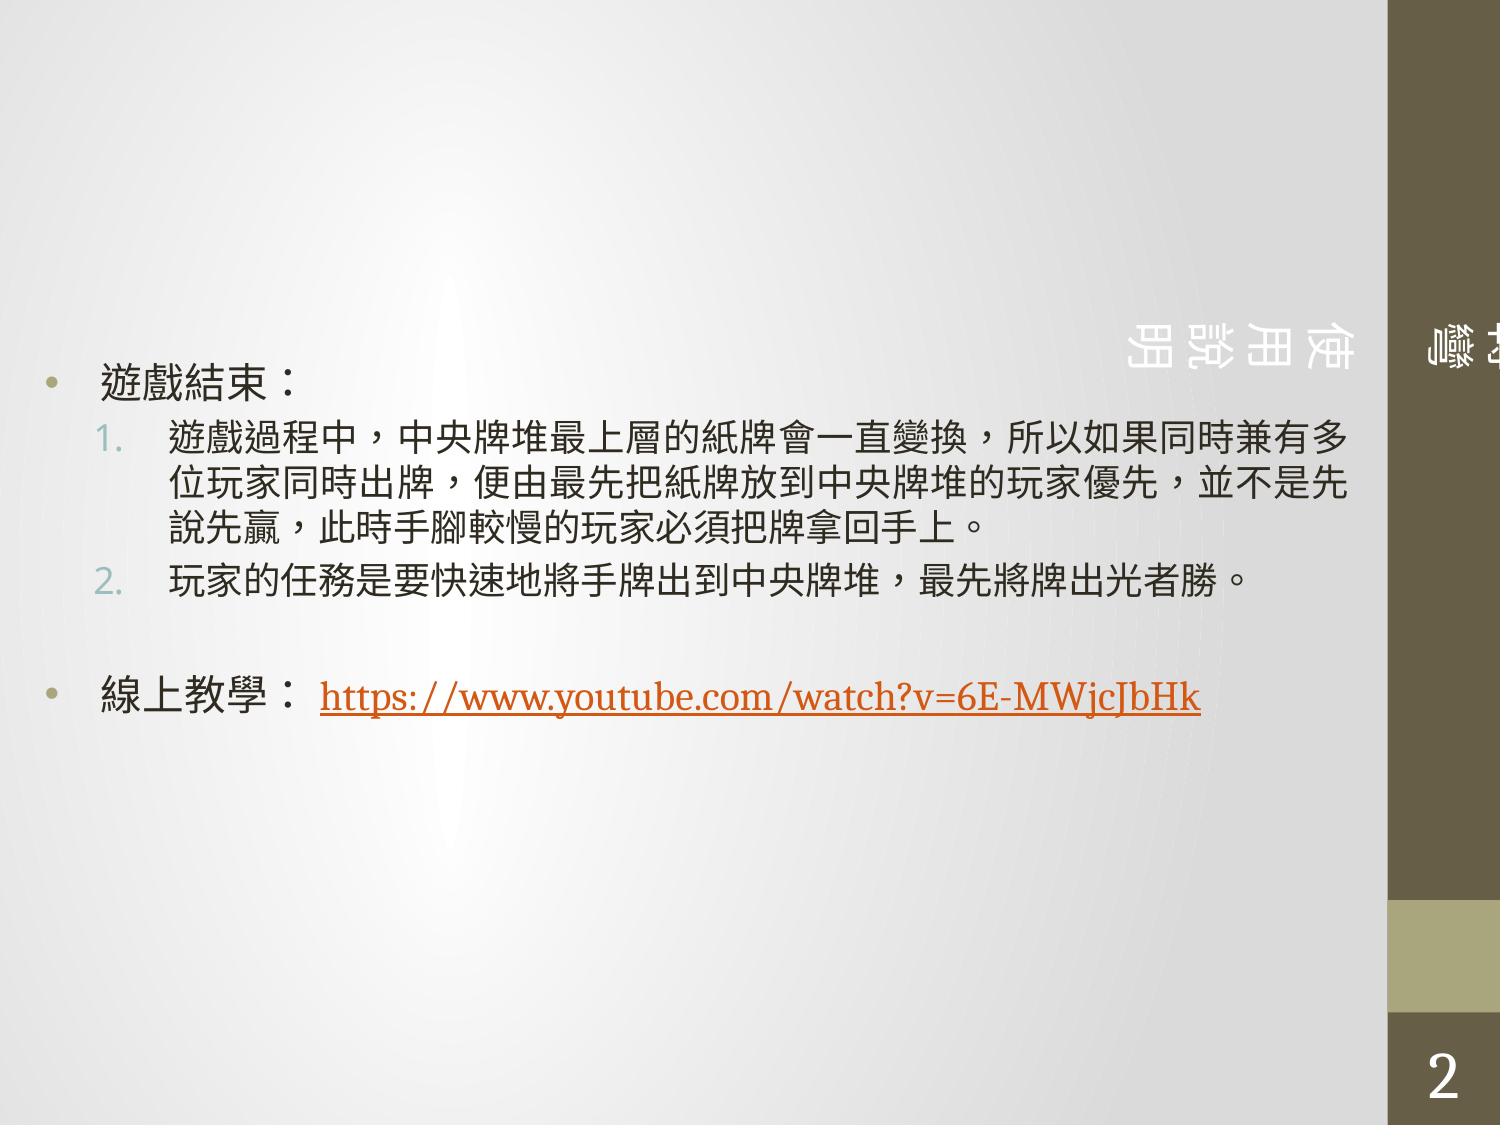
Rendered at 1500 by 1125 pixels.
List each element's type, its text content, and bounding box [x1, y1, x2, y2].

text_box 2 [1387, 1023, 1500, 1119]
text_box 數字急轉彎 使用說明 [1392, 0, 1484, 705]
list 遊戲結束： 遊戲過程中，中央牌堆最上層的紙牌會一直變換，所以如果同時兼有多位玩家同時出牌，便由最先把紙牌放到中央牌堆的玩家優先，並不是先說先贏，此時手腳較慢的玩家必須把牌拿回手上。 玩家的任務是要快速地將手牌出到中央牌堆，最先將牌出光者勝。 線上教學：https://www.youtube.com/watch?v=6E-MWjcJbHk [29, 51, 1365, 1024]
